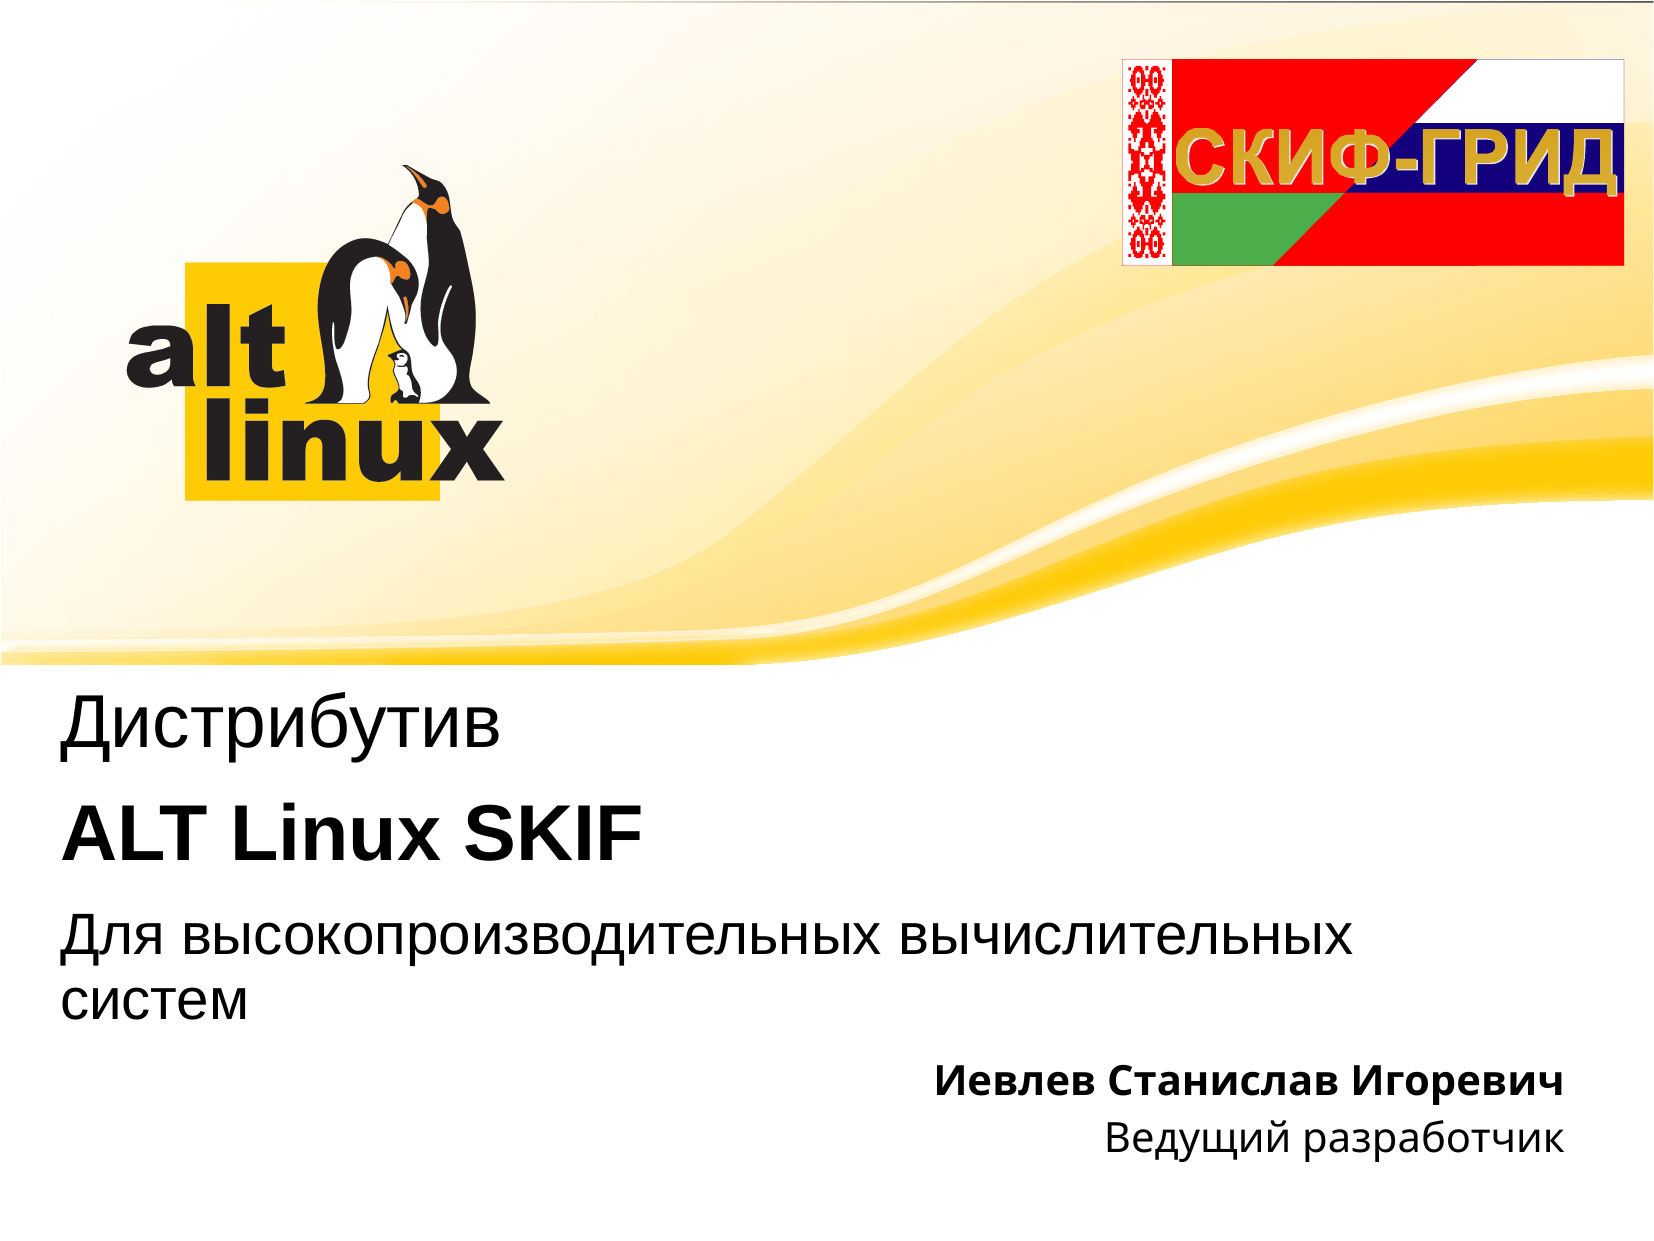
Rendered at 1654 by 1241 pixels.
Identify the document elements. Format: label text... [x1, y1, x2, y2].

picture [1, 1, 1654, 1241]
text_box Дистрибутив ALT Linux SKIF Для высокопроизводительных вычислительных систем [45, 672, 1536, 1004]
subtitle Иевлев Станислав Игоревич Ведущий разработчик [620, 1033, 1565, 1182]
